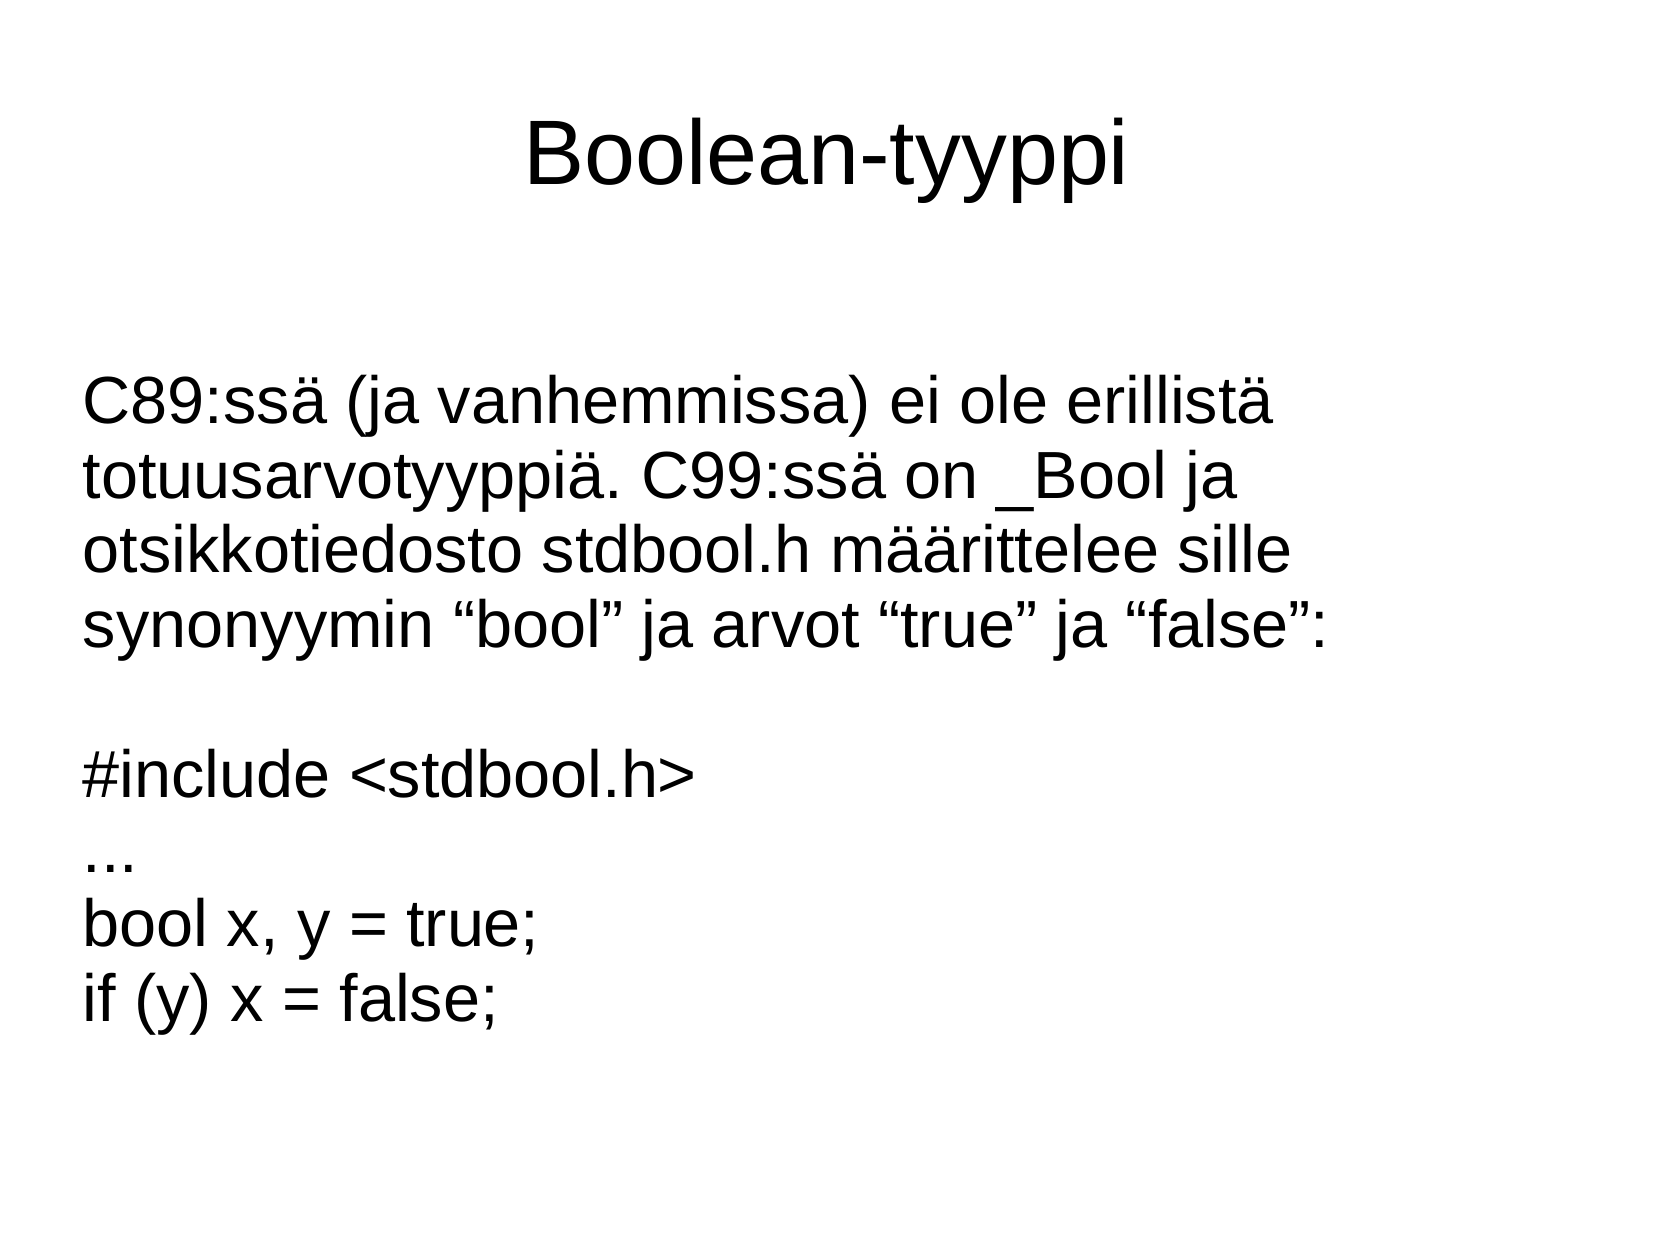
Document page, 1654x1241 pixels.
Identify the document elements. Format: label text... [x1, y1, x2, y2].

subtitle C89:ssä (ja vanhemmissa) ei ole erillistä totuusarvotyyppiä. C99:ssä on _Bool ja otsikkotiedosto stdbool.h määrittelee sille synonyymin “bool” ja arvot “true” ja “false”: #include <stdbool.h> ... bool x, y = true; if (y) x = false; [82, 297, 1571, 1102]
title Boolean-tyyppi [82, 56, 1571, 250]
